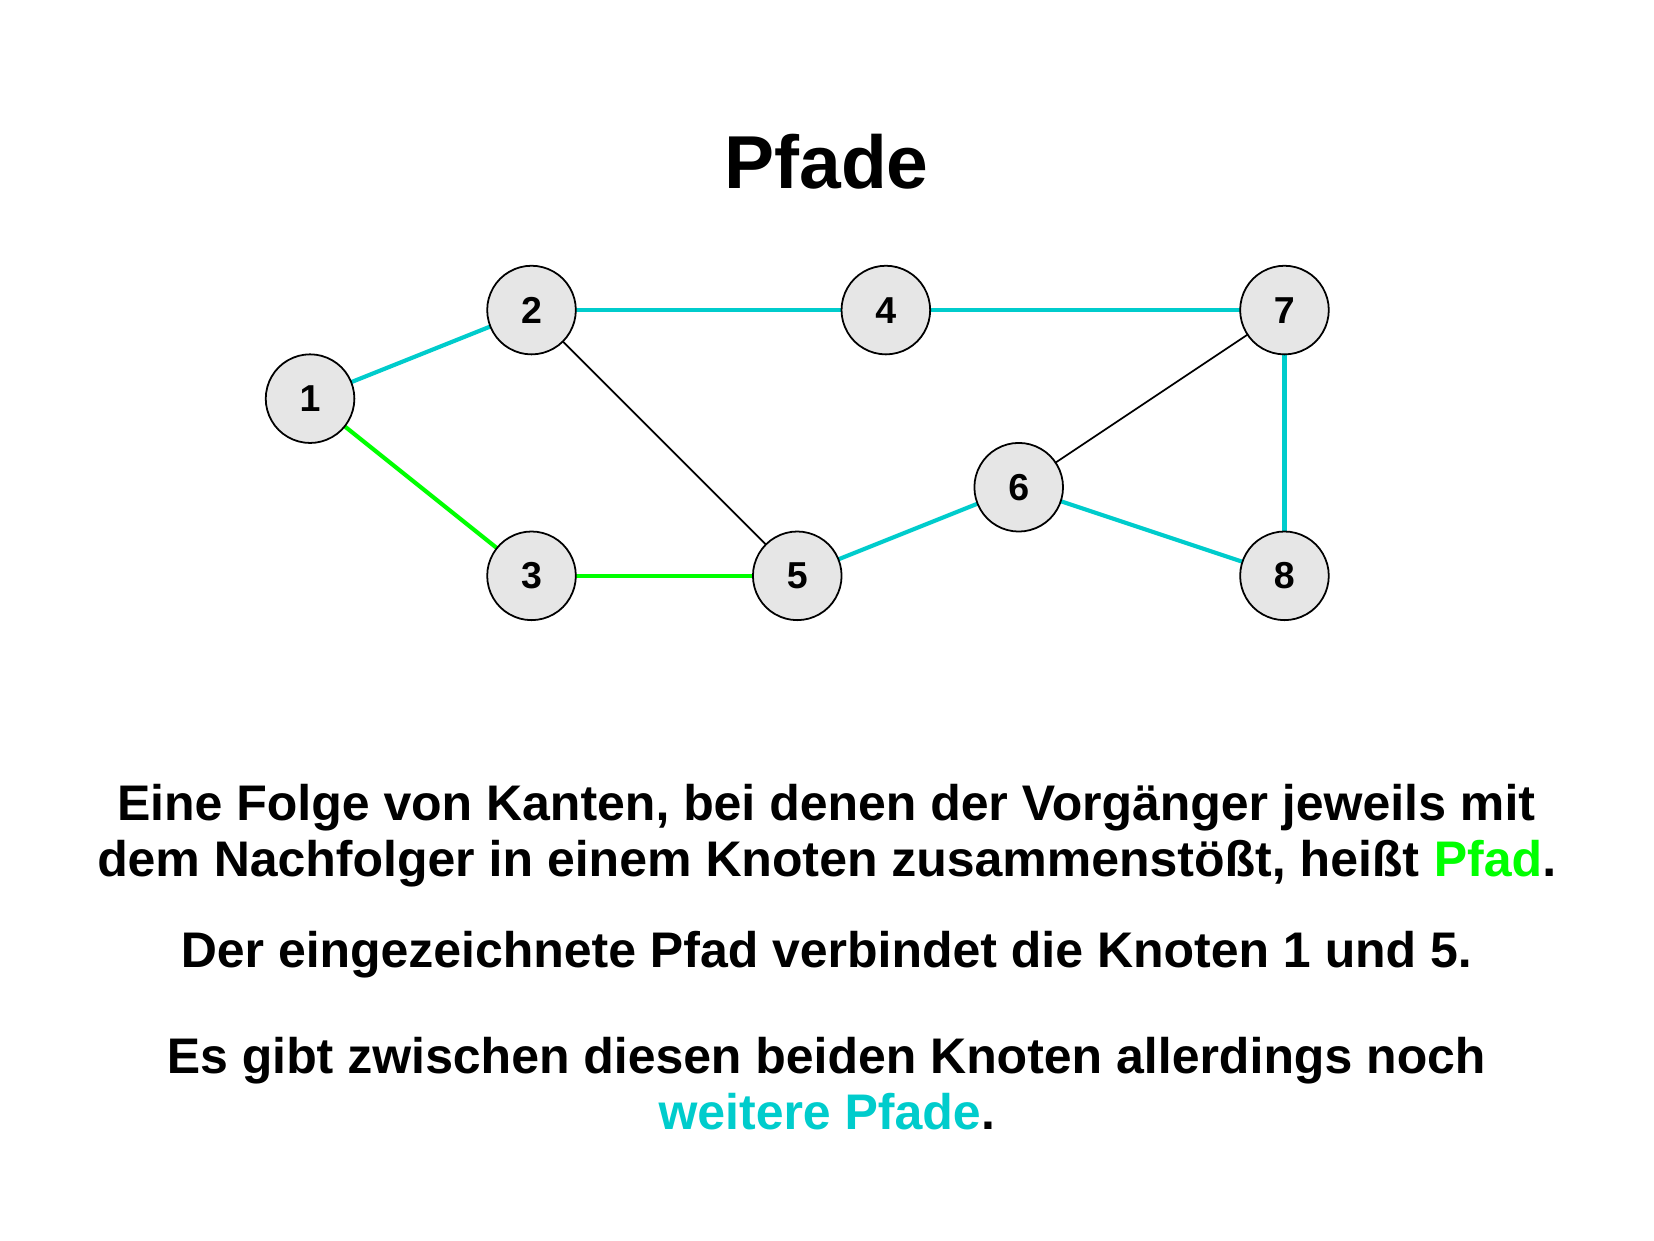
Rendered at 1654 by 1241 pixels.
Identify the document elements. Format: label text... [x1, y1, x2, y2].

text_box 4 [841, 265, 931, 355]
text_box 5 [752, 531, 842, 621]
text_box 8 [1240, 531, 1329, 621]
text_box 2 [487, 265, 576, 355]
text_box 1 [265, 354, 355, 443]
text_box 6 [974, 442, 1064, 532]
text_box 3 [487, 531, 576, 621]
text_box 7 [1240, 265, 1329, 355]
title Pfade [88, 118, 1565, 207]
text_box Der eingezeichnete Pfad verbindet die Knoten 1 und 5. [59, 915, 1595, 988]
text_box Eine Folge von Kanten, bei denen der Vorgänger jeweils mit dem Nachfolger in einem Knoten zusammenstößt, heißt Pfad. [59, 767, 1595, 897]
text_box Es gibt zwischen diesen beiden Knoten allerdings noch weitere Pfade. [59, 1020, 1595, 1150]
